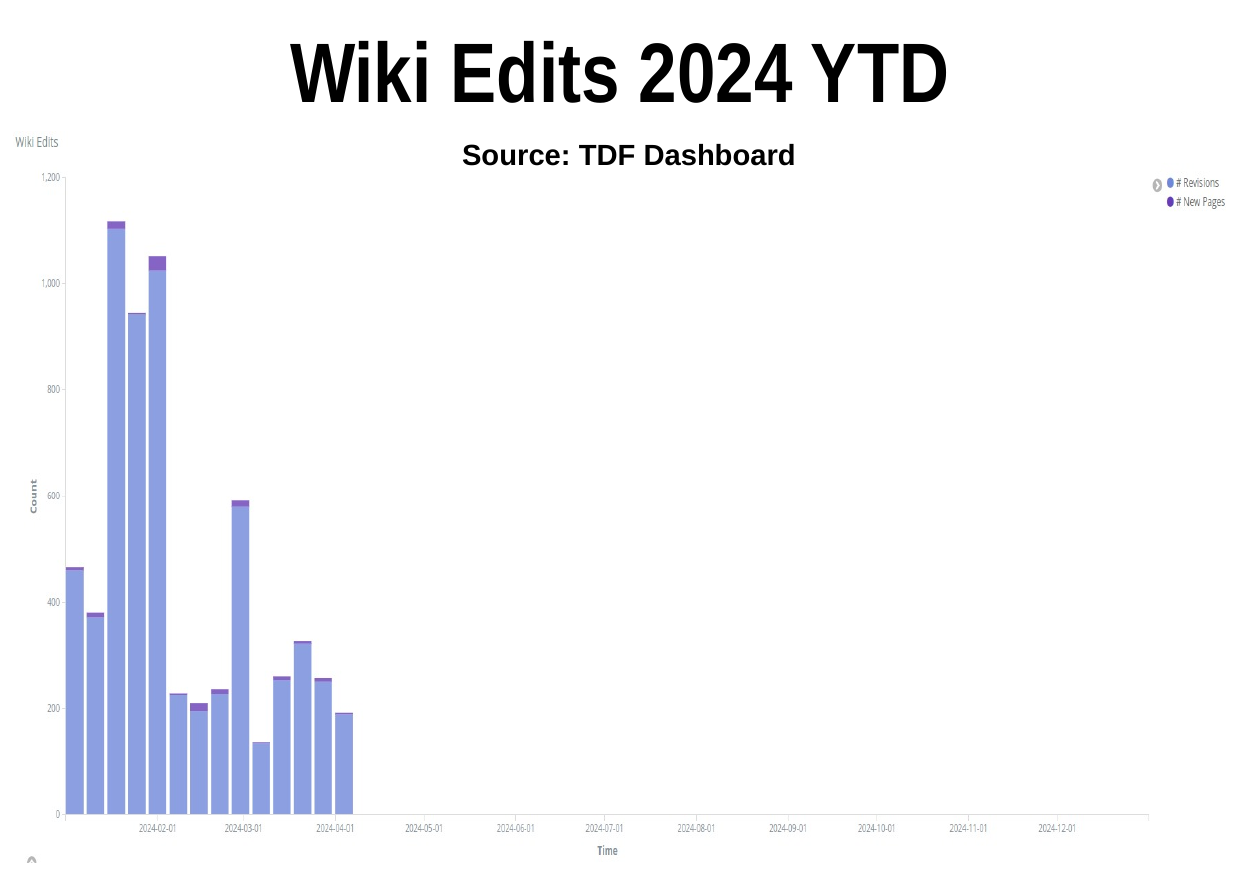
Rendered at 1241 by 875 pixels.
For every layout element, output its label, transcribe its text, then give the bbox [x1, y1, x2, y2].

title Wiki Edits 2024 YTD [11, 12, 1229, 132]
text_box Source: TDF Dashboard [447, 131, 812, 185]
picture [13, 131, 1230, 863]
